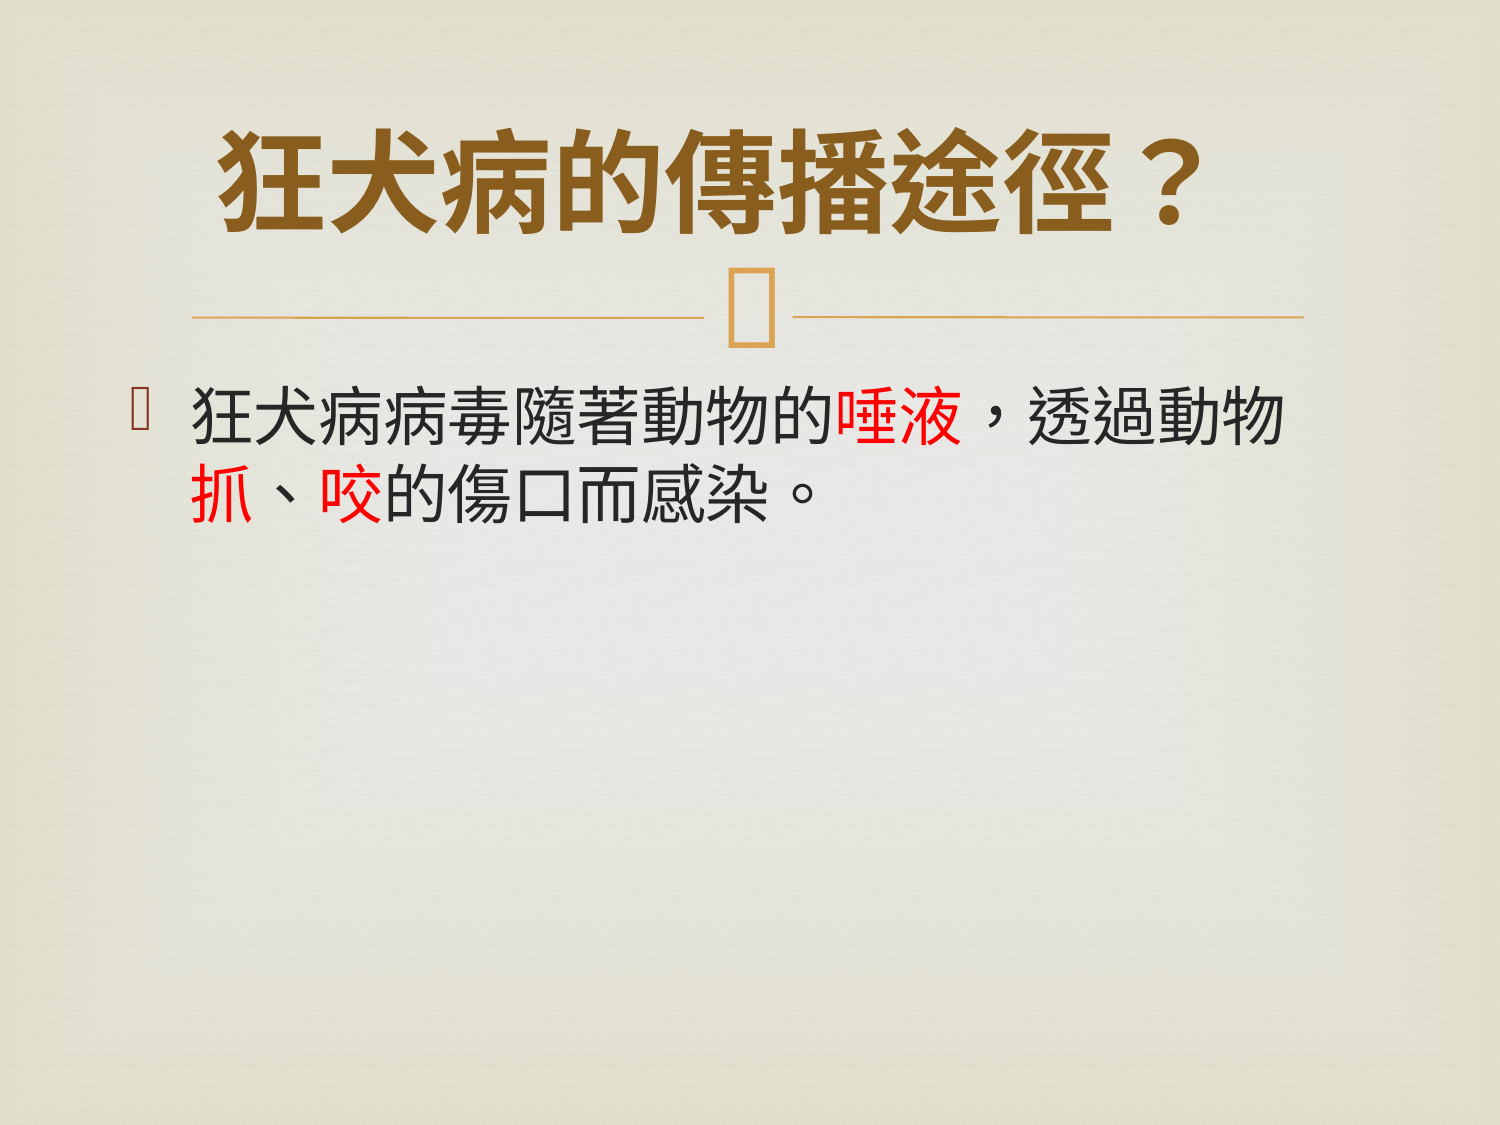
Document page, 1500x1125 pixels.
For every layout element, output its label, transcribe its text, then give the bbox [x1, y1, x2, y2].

list 狂犬病病毒隨著動物的唾液，透過動物抓、咬的傷口而感染。 [114, 368, 1386, 1005]
title 狂犬病的傳播途徑？ [113, 93, 1386, 267]
